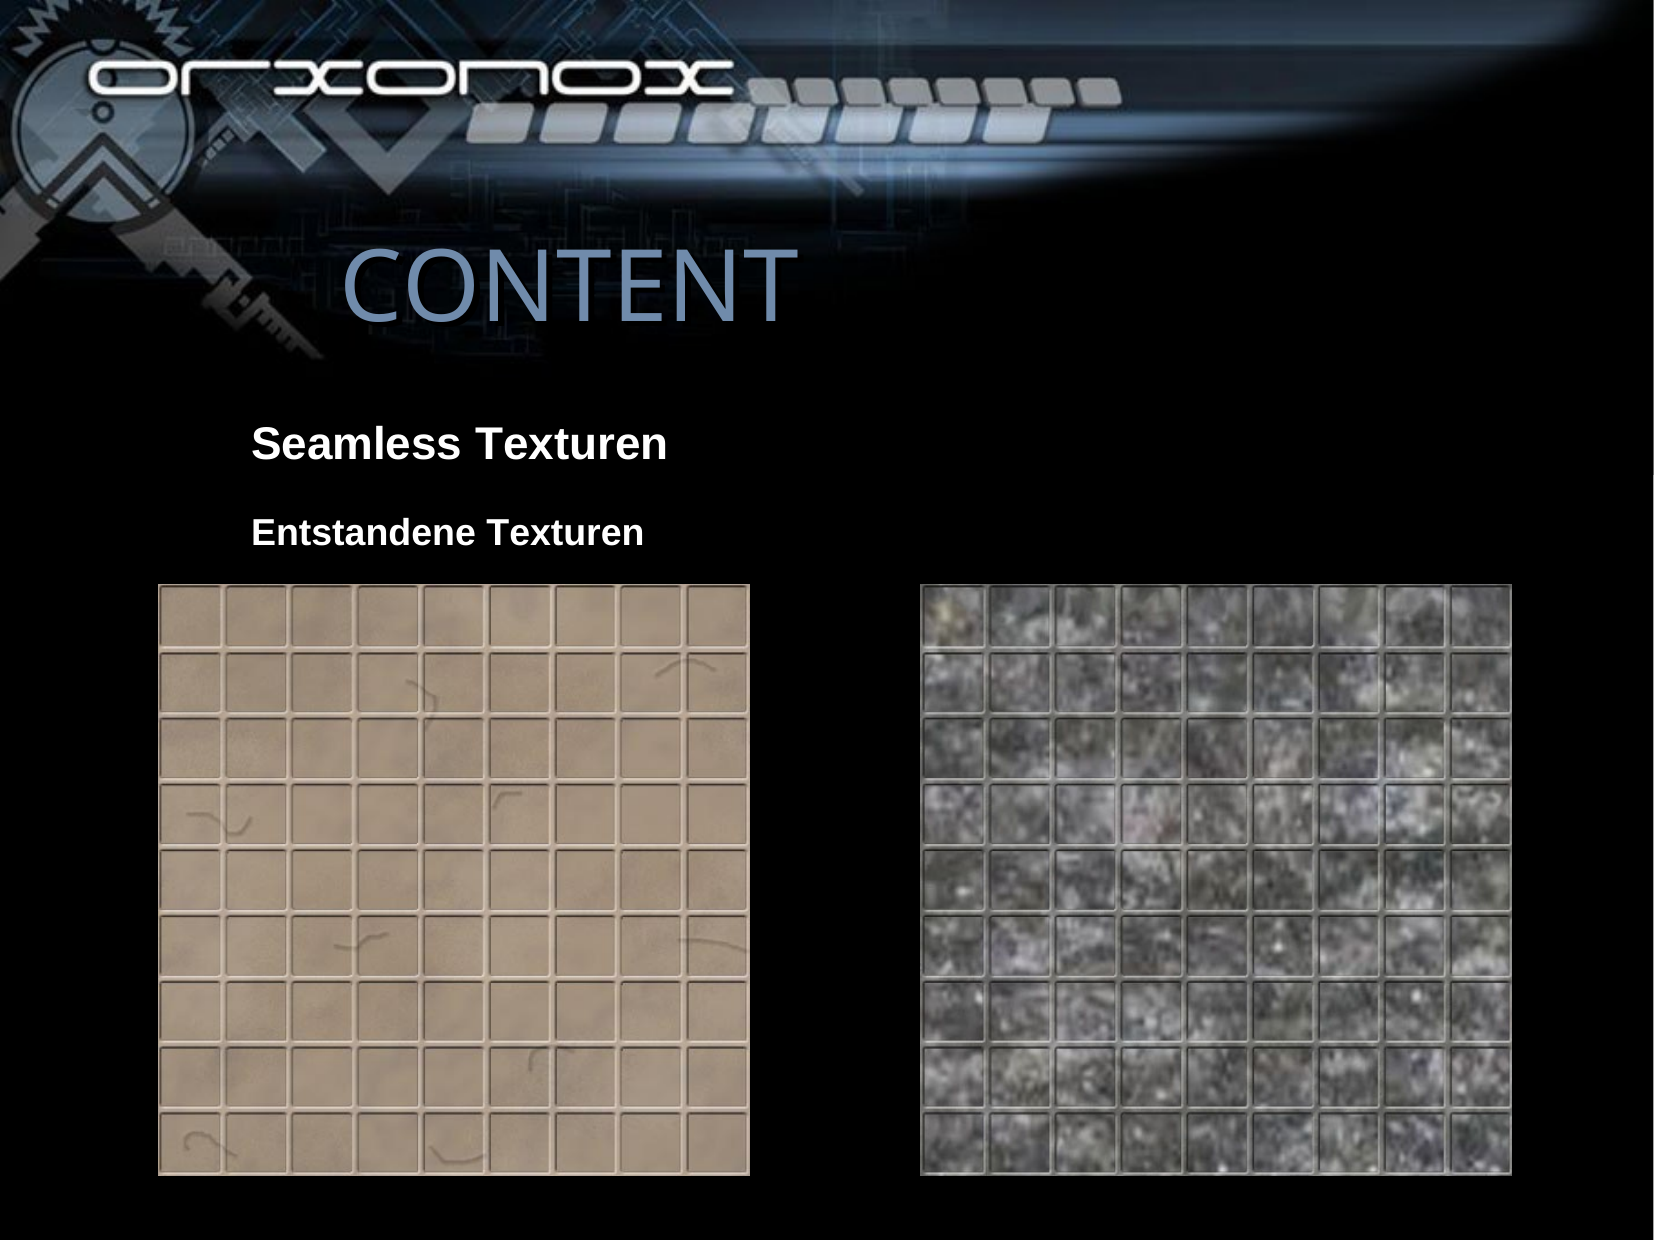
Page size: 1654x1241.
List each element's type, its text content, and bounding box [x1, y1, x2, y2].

text_box Seamless Texturen Entstandene Texturen [236, 410, 684, 562]
picture [920, 584, 1512, 1176]
picture [0, 0, 1654, 475]
picture [158, 584, 750, 1176]
text_box CONTENT [324, 206, 1565, 262]
